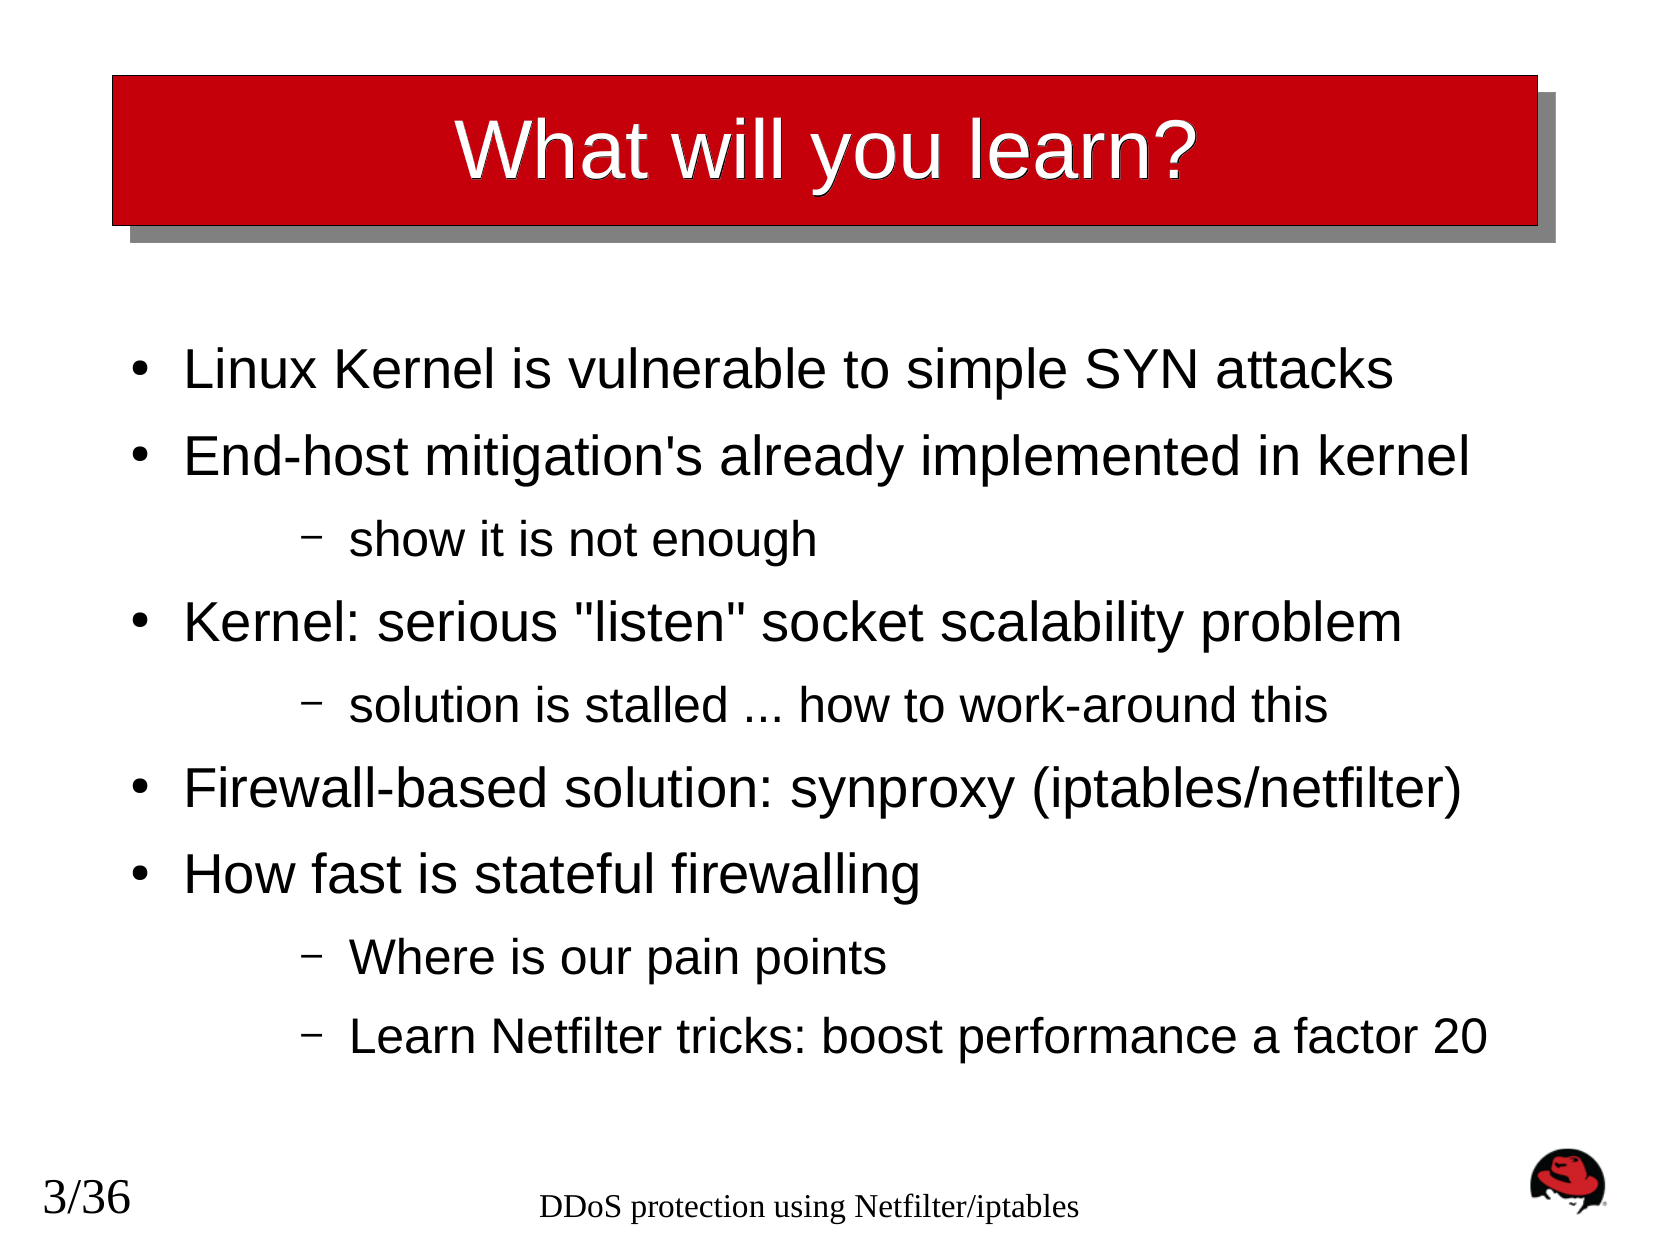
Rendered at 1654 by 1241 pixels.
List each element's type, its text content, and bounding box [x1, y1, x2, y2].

title What will you learn? [116, 75, 1538, 226]
list Linux Kernel is vulnerable to simple SYN attacks End-host mitigation's already implemented in kernel show it is not enough Kernel: serious "listen" socket scalability problem solution is stalled ... how to work-around this Firewall-based solution: synproxy (iptables/netfilter) How fast is stateful firewalling Where is our pain points Learn Netfilter tricks: boost performance a factor 20 [112, 337, 1538, 1126]
picture [1529, 1146, 1613, 1224]
